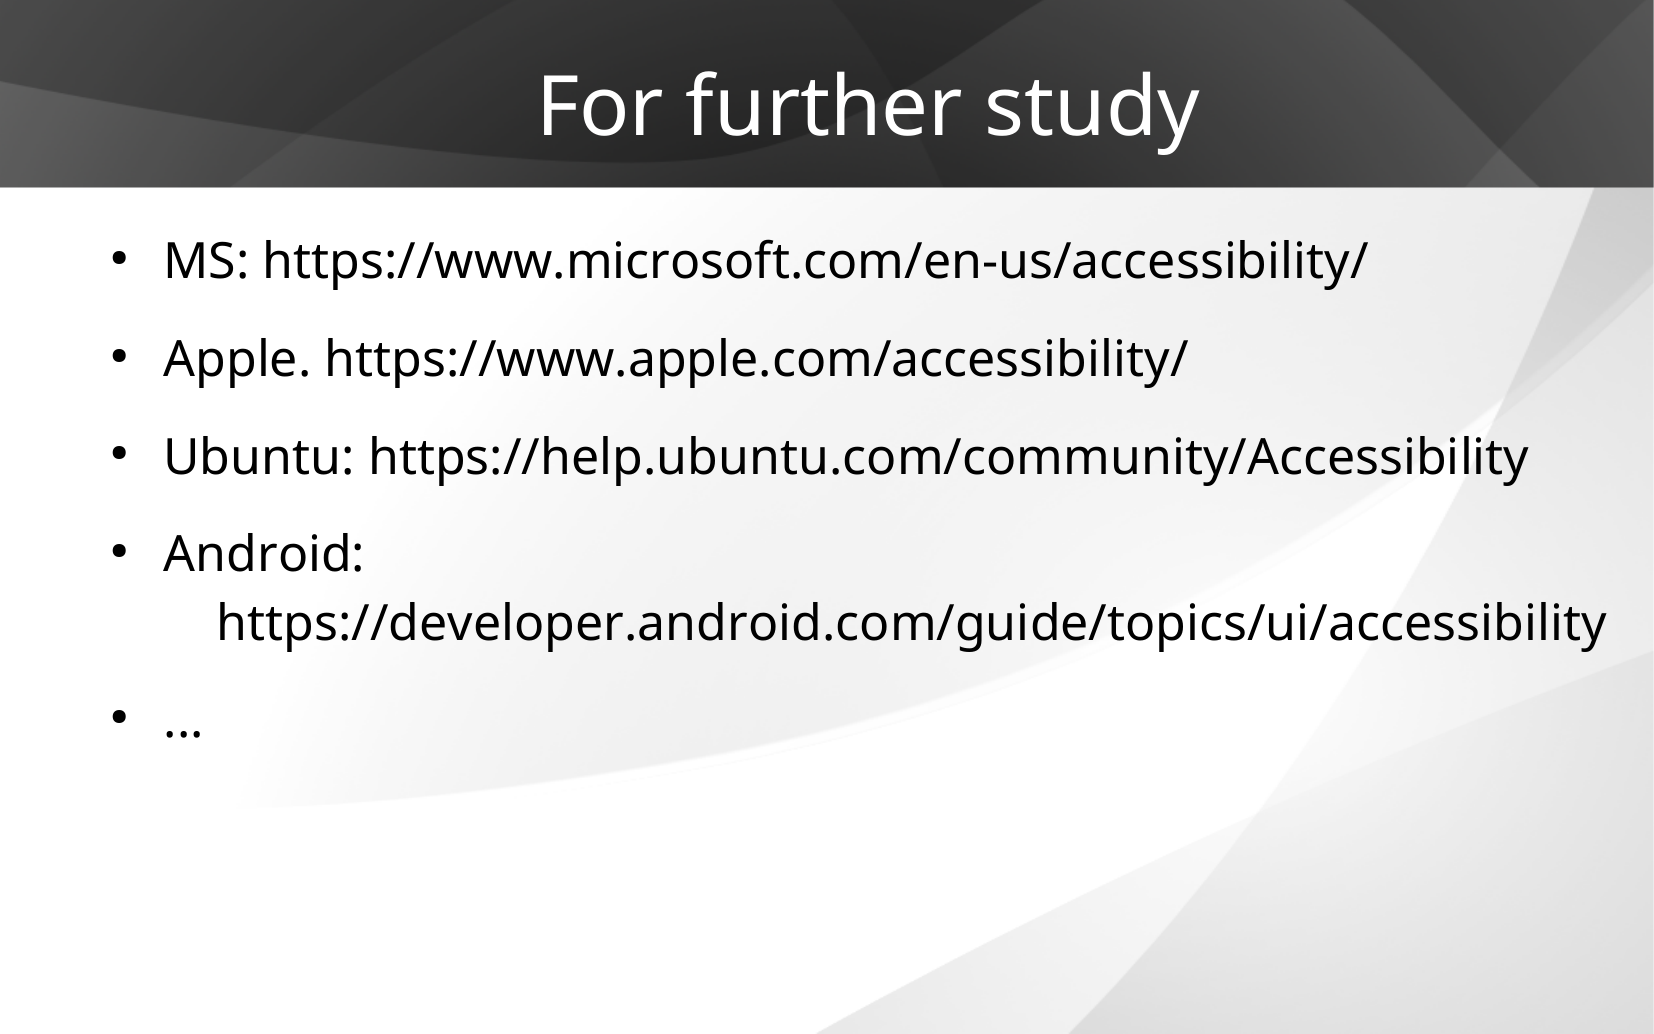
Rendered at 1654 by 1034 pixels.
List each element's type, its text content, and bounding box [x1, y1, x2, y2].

title For further study [124, 0, 1613, 208]
list MS: https://www.microsoft.com/en-us/accessibility/ Apple. https://www.apple.com/accessibility/ Ubuntu: https://help.ubuntu.com/community/Accessibility Android: https://developer.android.com/guide/topics/ui/accessibility ... [75, 225, 1613, 1013]
picture [0, 0, 1654, 1034]
